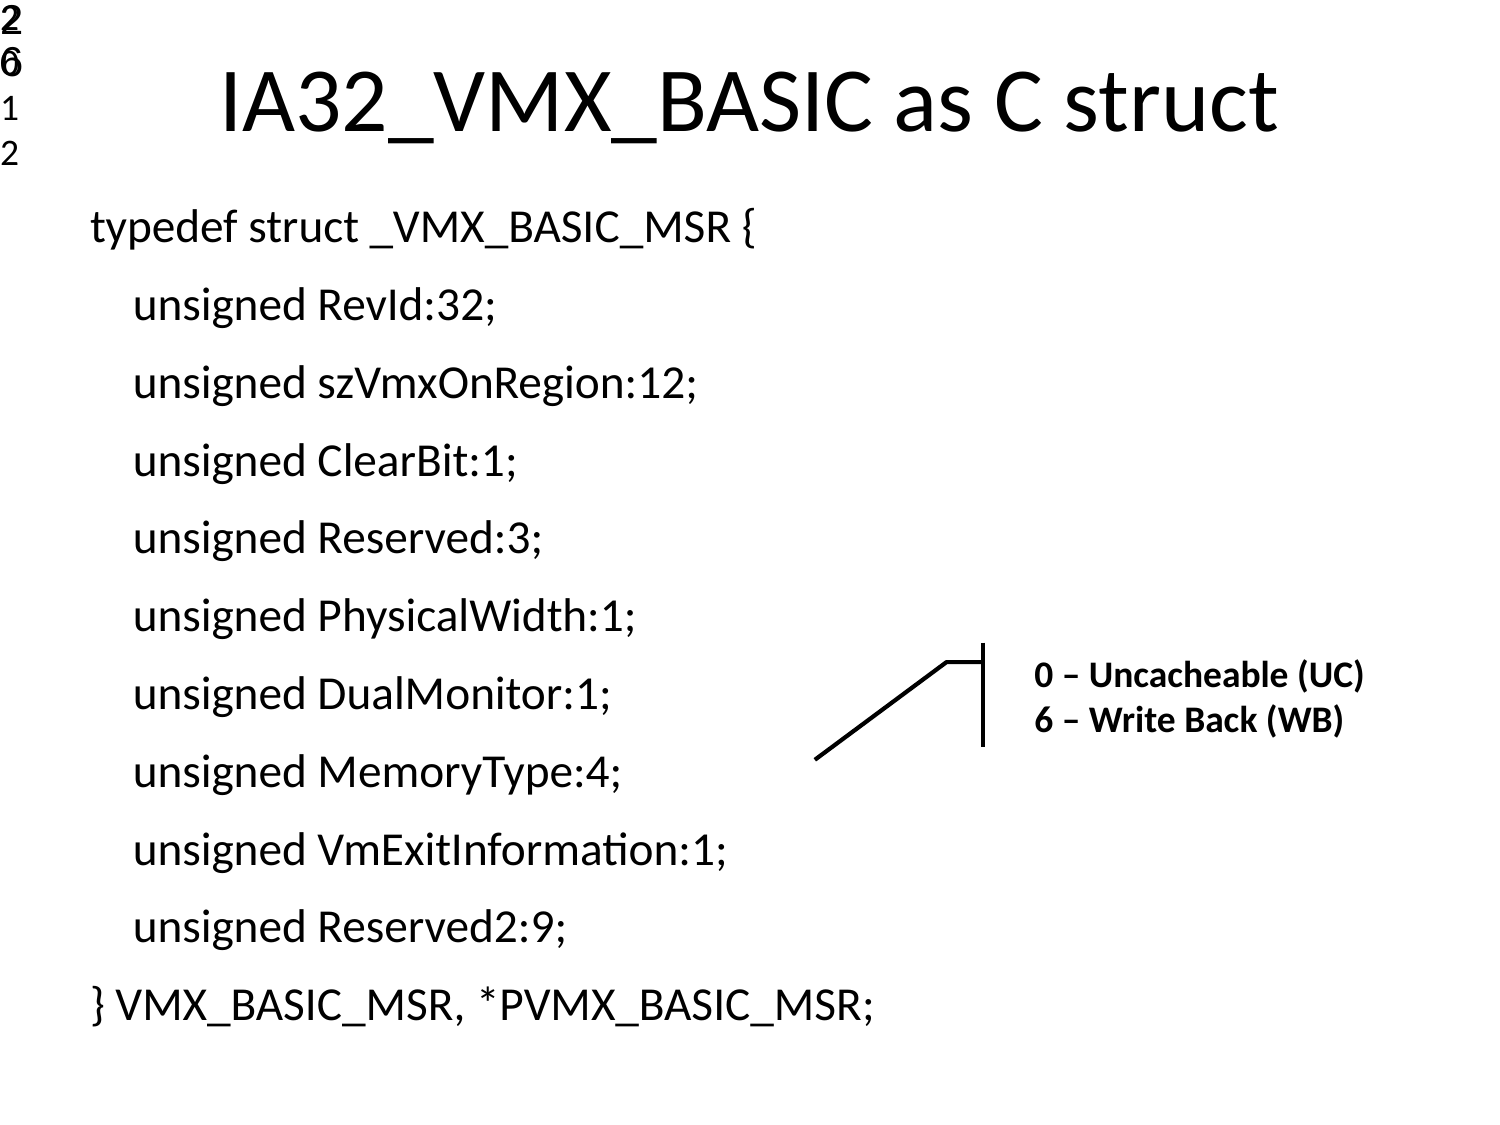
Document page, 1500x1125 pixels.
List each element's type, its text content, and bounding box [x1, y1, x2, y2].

text_box 0 – Uncacheable (UC) 6 – Write Back (WB) [1020, 643, 1458, 747]
title IA32_VMX_BASIC as C struct [75, 0, 1425, 188]
list typedef struct _VMX_BASIC_MSR { unsigned RevId:32; unsigned szVmxOnRegion:12; unsigned ClearBit:1; unsigned Reserved:3; unsigned PhysicalWidth:1; unsigned DualMonitor:1; unsigned MemoryType:4; unsigned VmExitInformation:1; unsigned Reserved2:9; } VMX_BASIC_MSR, *PVMX_BASIC_MSR; [75, 188, 1425, 1043]
